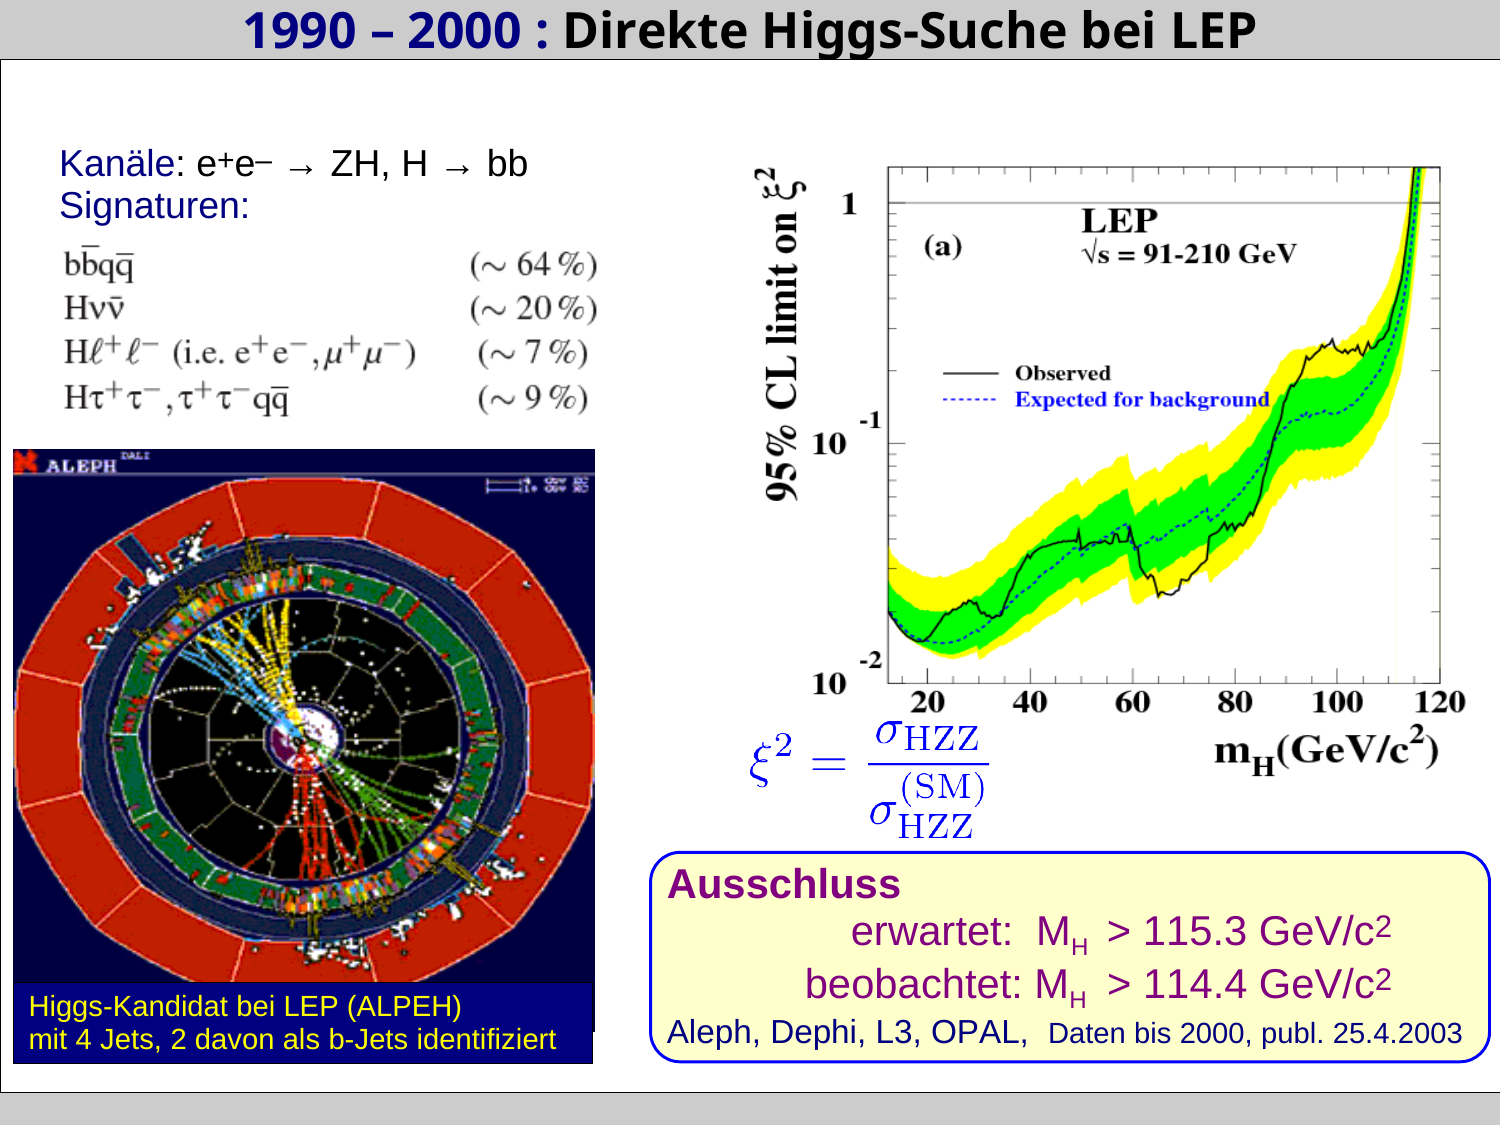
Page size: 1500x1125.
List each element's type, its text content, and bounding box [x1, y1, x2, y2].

picture [702, 104, 1496, 838]
picture [13, 449, 595, 1032]
text_box Kanäle: e+e– → ZH, H → bb Signaturen: [44, 135, 554, 235]
text_box Ausschluss erwartet: MH > 115.3 GeV/c2 beobachtet: MH > 114.4 GeV/c2 Aleph, Dephi, L3, OPAL, Daten bis 2000, publ. 25.4.2003 [650, 852, 1490, 1062]
title 1990 – 2000 : Direkte Higgs-Suche bei LEP [110, 0, 1392, 72]
text_box Higgs-Kandidat bei LEP (ALPEH) mit 4 Jets, 2 davon als b-Jets identifiziert [13, 982, 593, 1064]
picture [46, 241, 606, 434]
